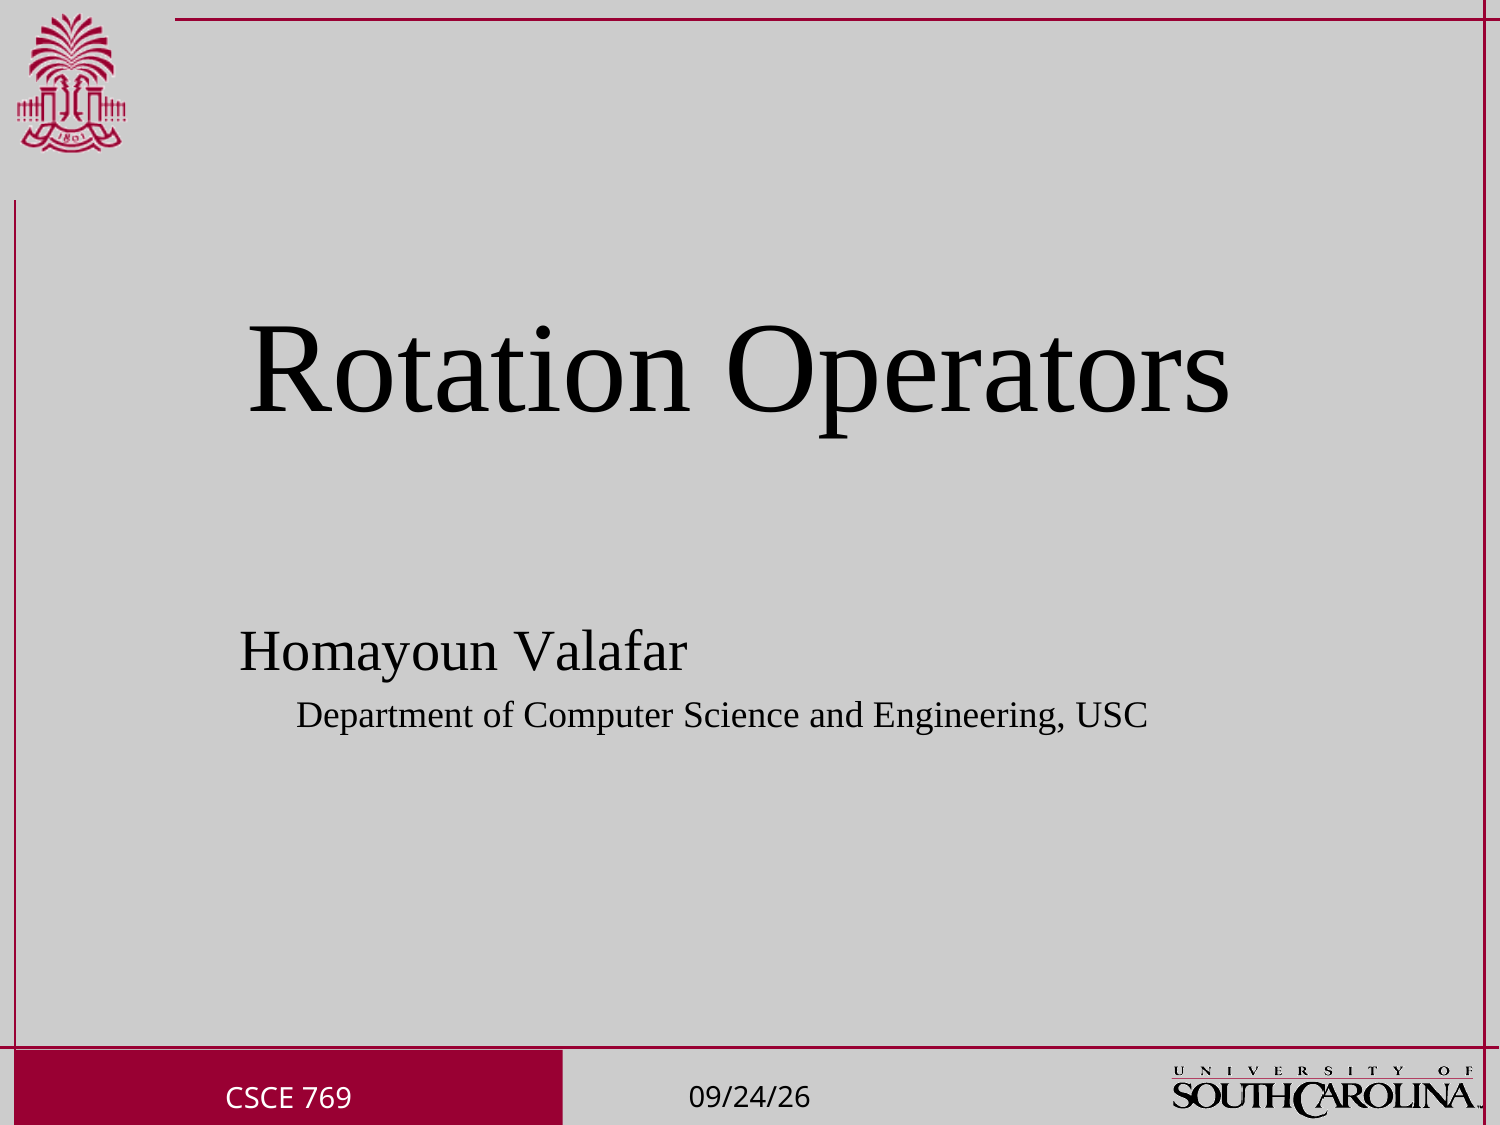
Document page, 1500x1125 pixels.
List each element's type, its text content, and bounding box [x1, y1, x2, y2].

picture [12, 12, 131, 155]
picture [1162, 1049, 1483, 1125]
subtitle Homayoun Valafar Department of Computer Science and Engineering, USC [225, 612, 1276, 920]
title Rotation Operators [143, 162, 1338, 558]
